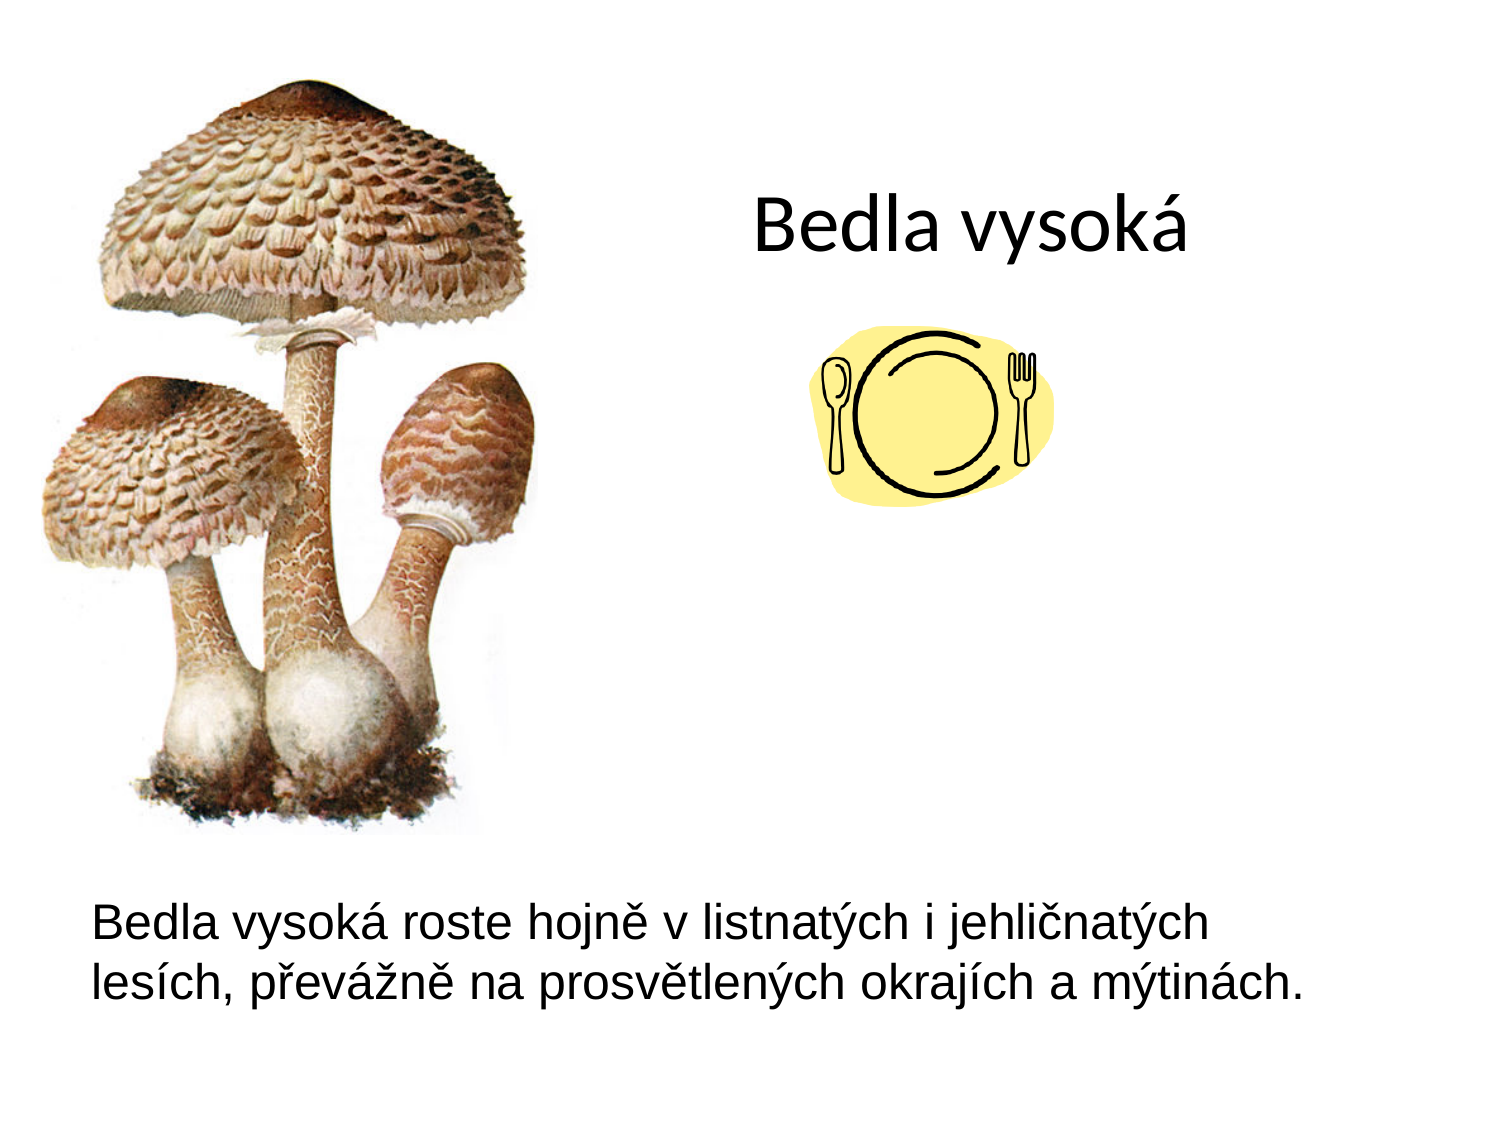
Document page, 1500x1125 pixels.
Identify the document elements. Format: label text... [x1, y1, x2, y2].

picture [41, 78, 538, 835]
picture [809, 326, 1054, 507]
text_box Bedla vysoká [738, 160, 1206, 277]
text_box Bedla vysoká roste hojně v listnatých i jehličnatých lesích, převážně na prosvětlených okrajích a mýtinách. [76, 881, 1353, 1017]
